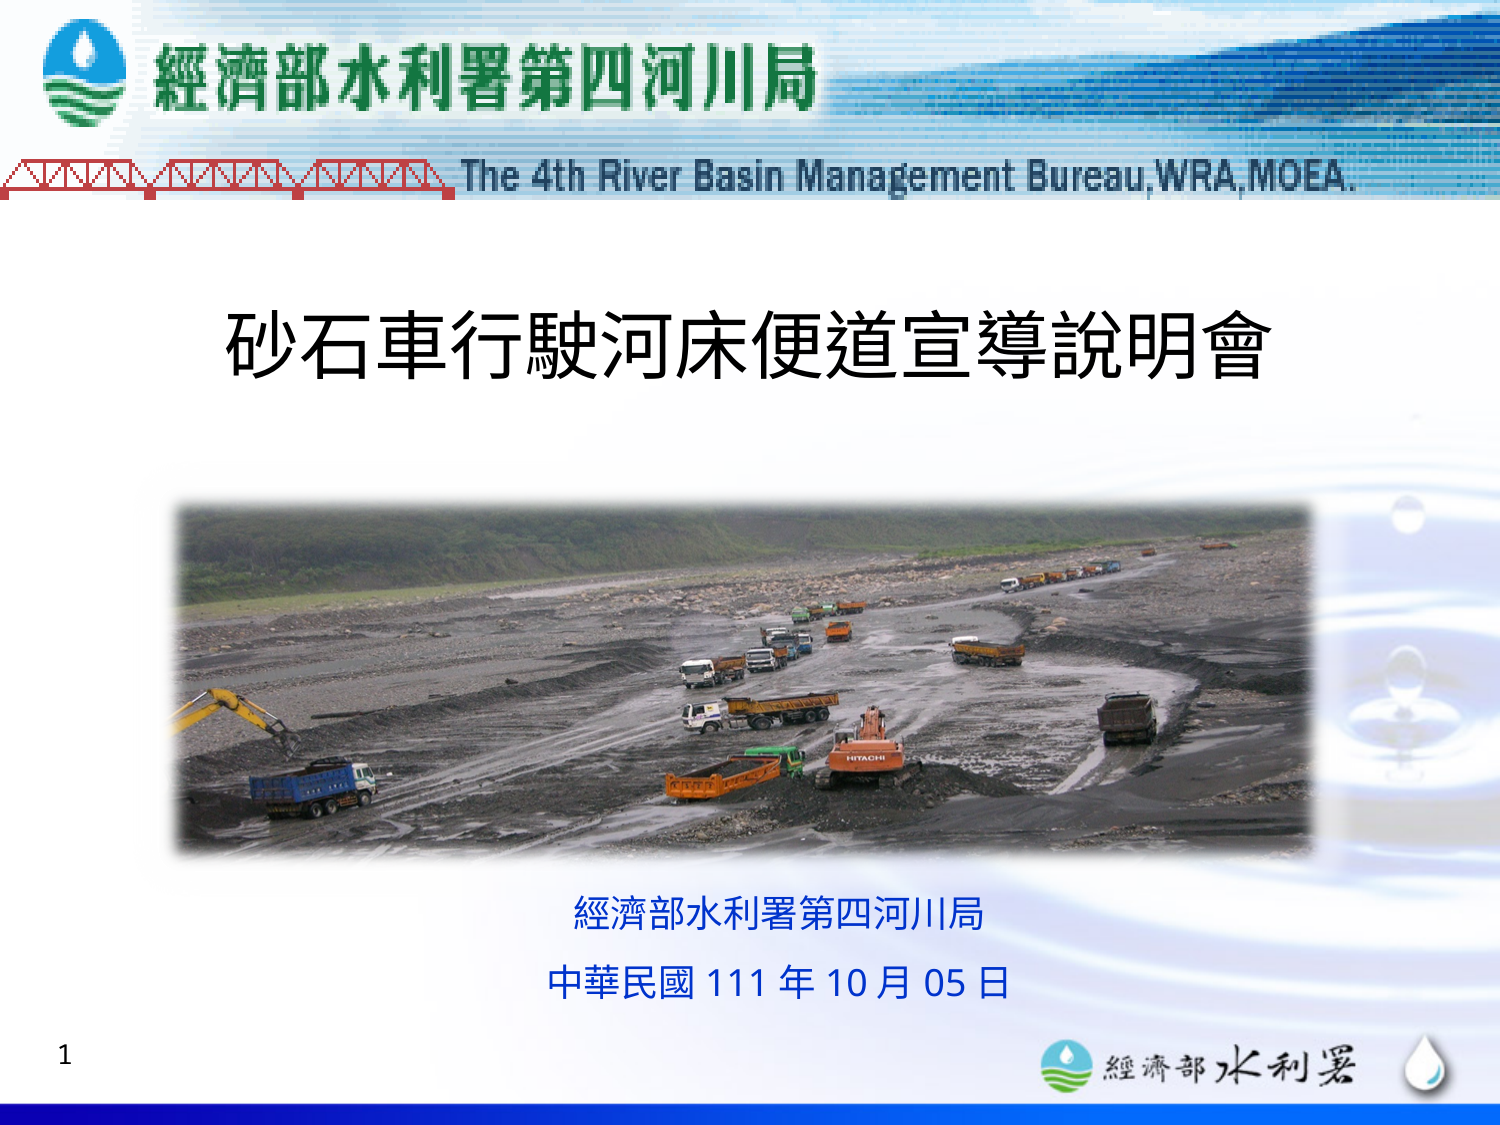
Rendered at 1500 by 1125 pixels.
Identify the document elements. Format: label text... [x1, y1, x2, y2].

text_box 經濟部水利署第四河川局 中華民國111年10月05日 [442, 882, 1117, 1012]
text_box 砂石車行駛河床便道宣導說明會 [88, 196, 1411, 492]
text_box <編號> [23, 1018, 100, 1094]
picture [0, 0, 1500, 1125]
